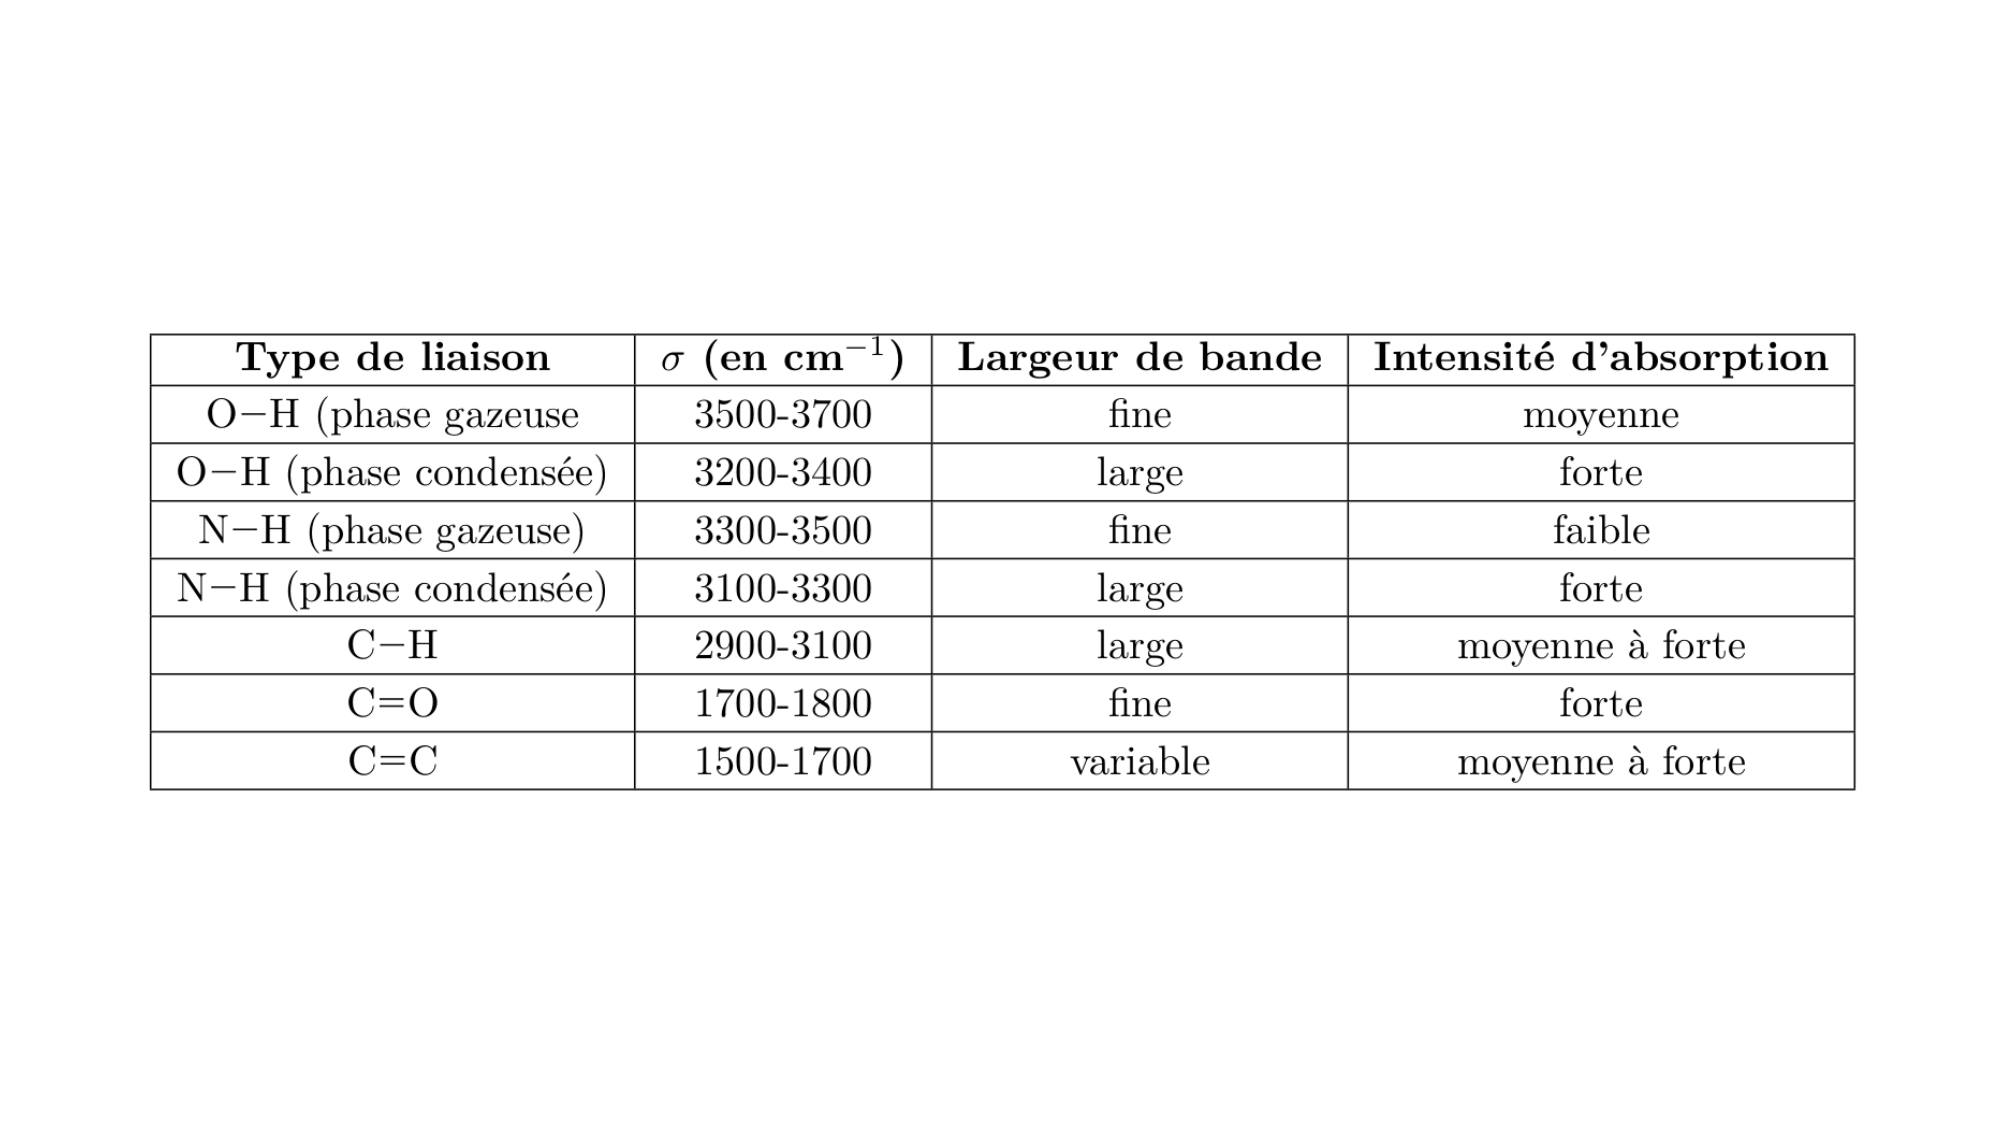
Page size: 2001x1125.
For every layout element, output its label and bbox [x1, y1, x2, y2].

picture [137, 325, 1863, 798]
